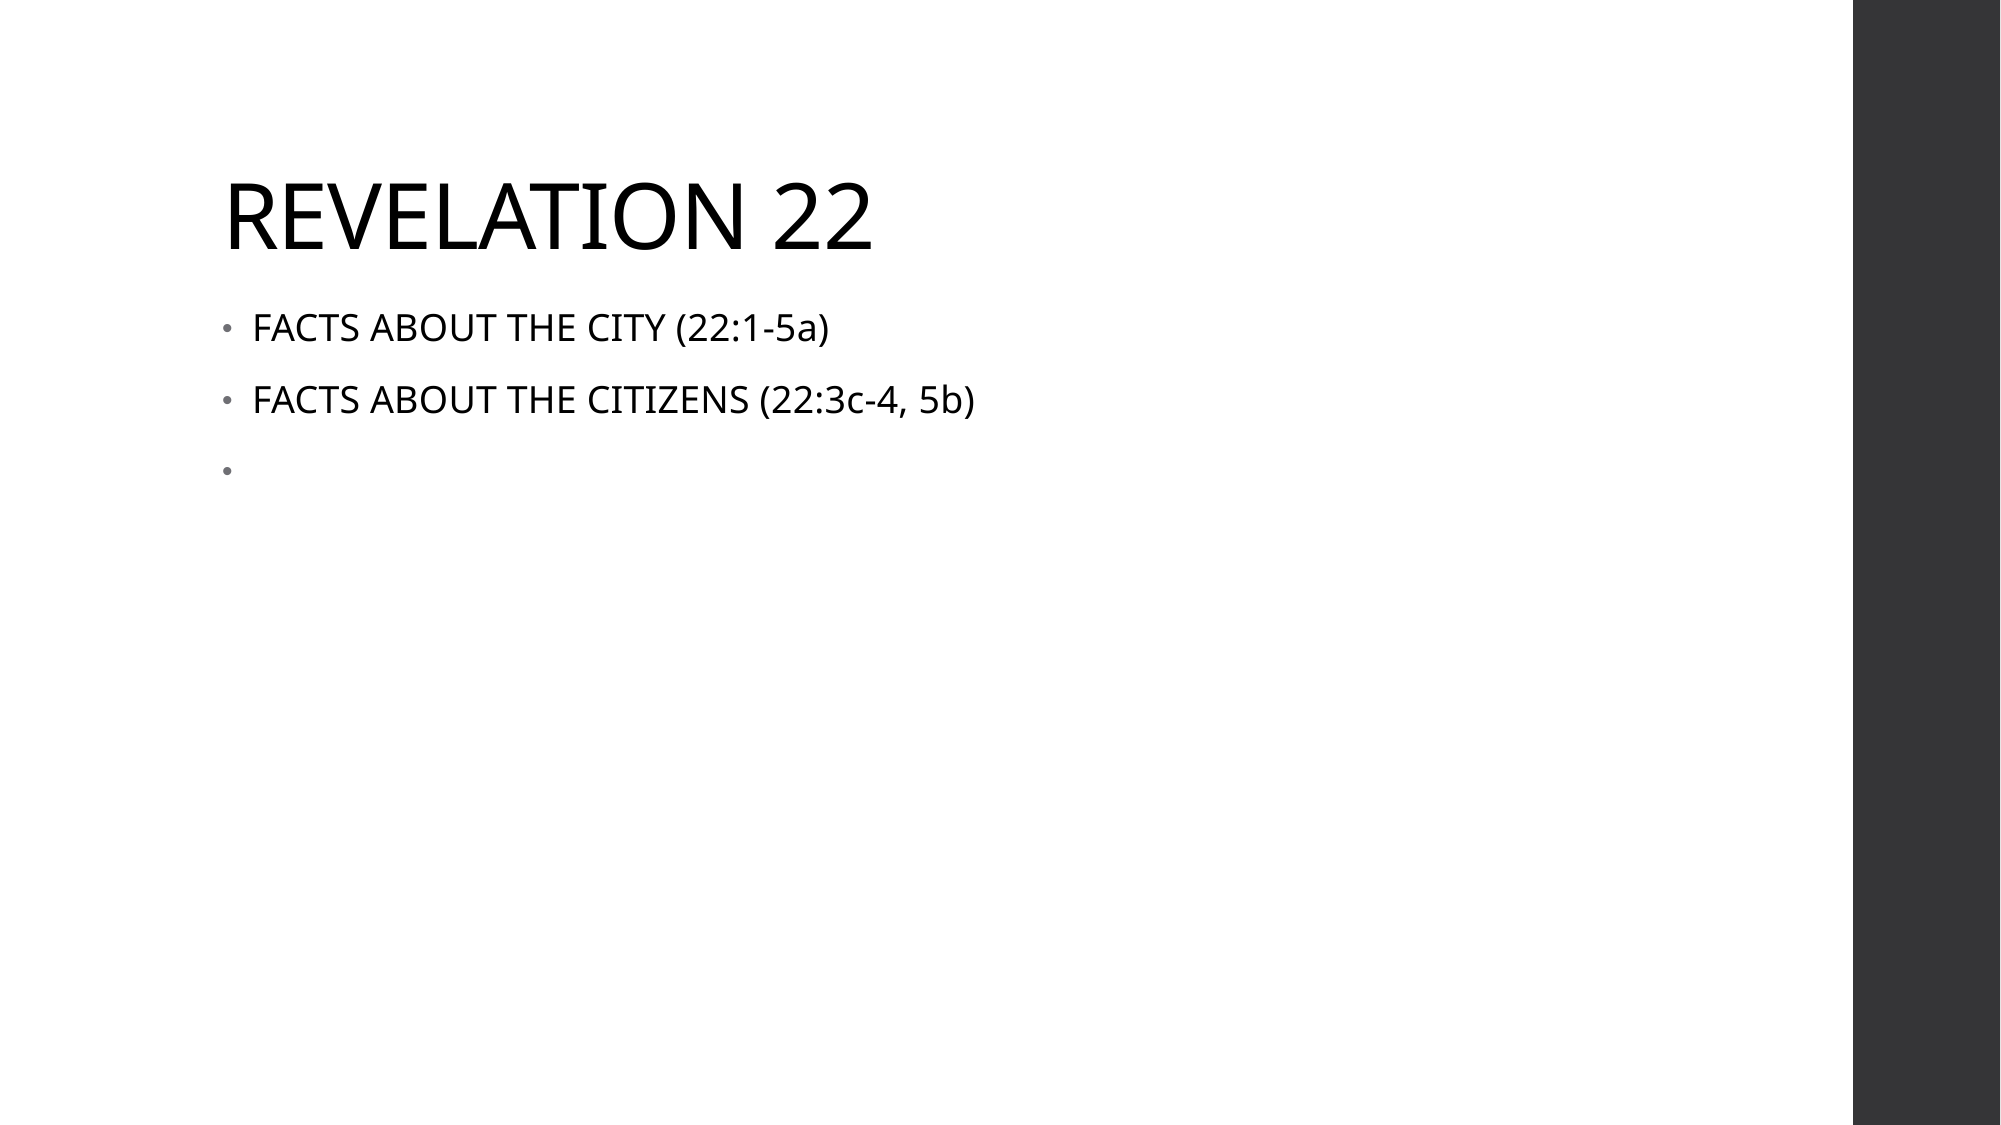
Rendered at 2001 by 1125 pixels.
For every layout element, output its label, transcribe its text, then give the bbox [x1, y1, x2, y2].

list FACTS ABOUT THE CITY (22:1-5a) FACTS ABOUT THE CITIZENS (22:3c-4, 5b) [206, 299, 1617, 1014]
title REVELATION 22 [206, 60, 1797, 278]
